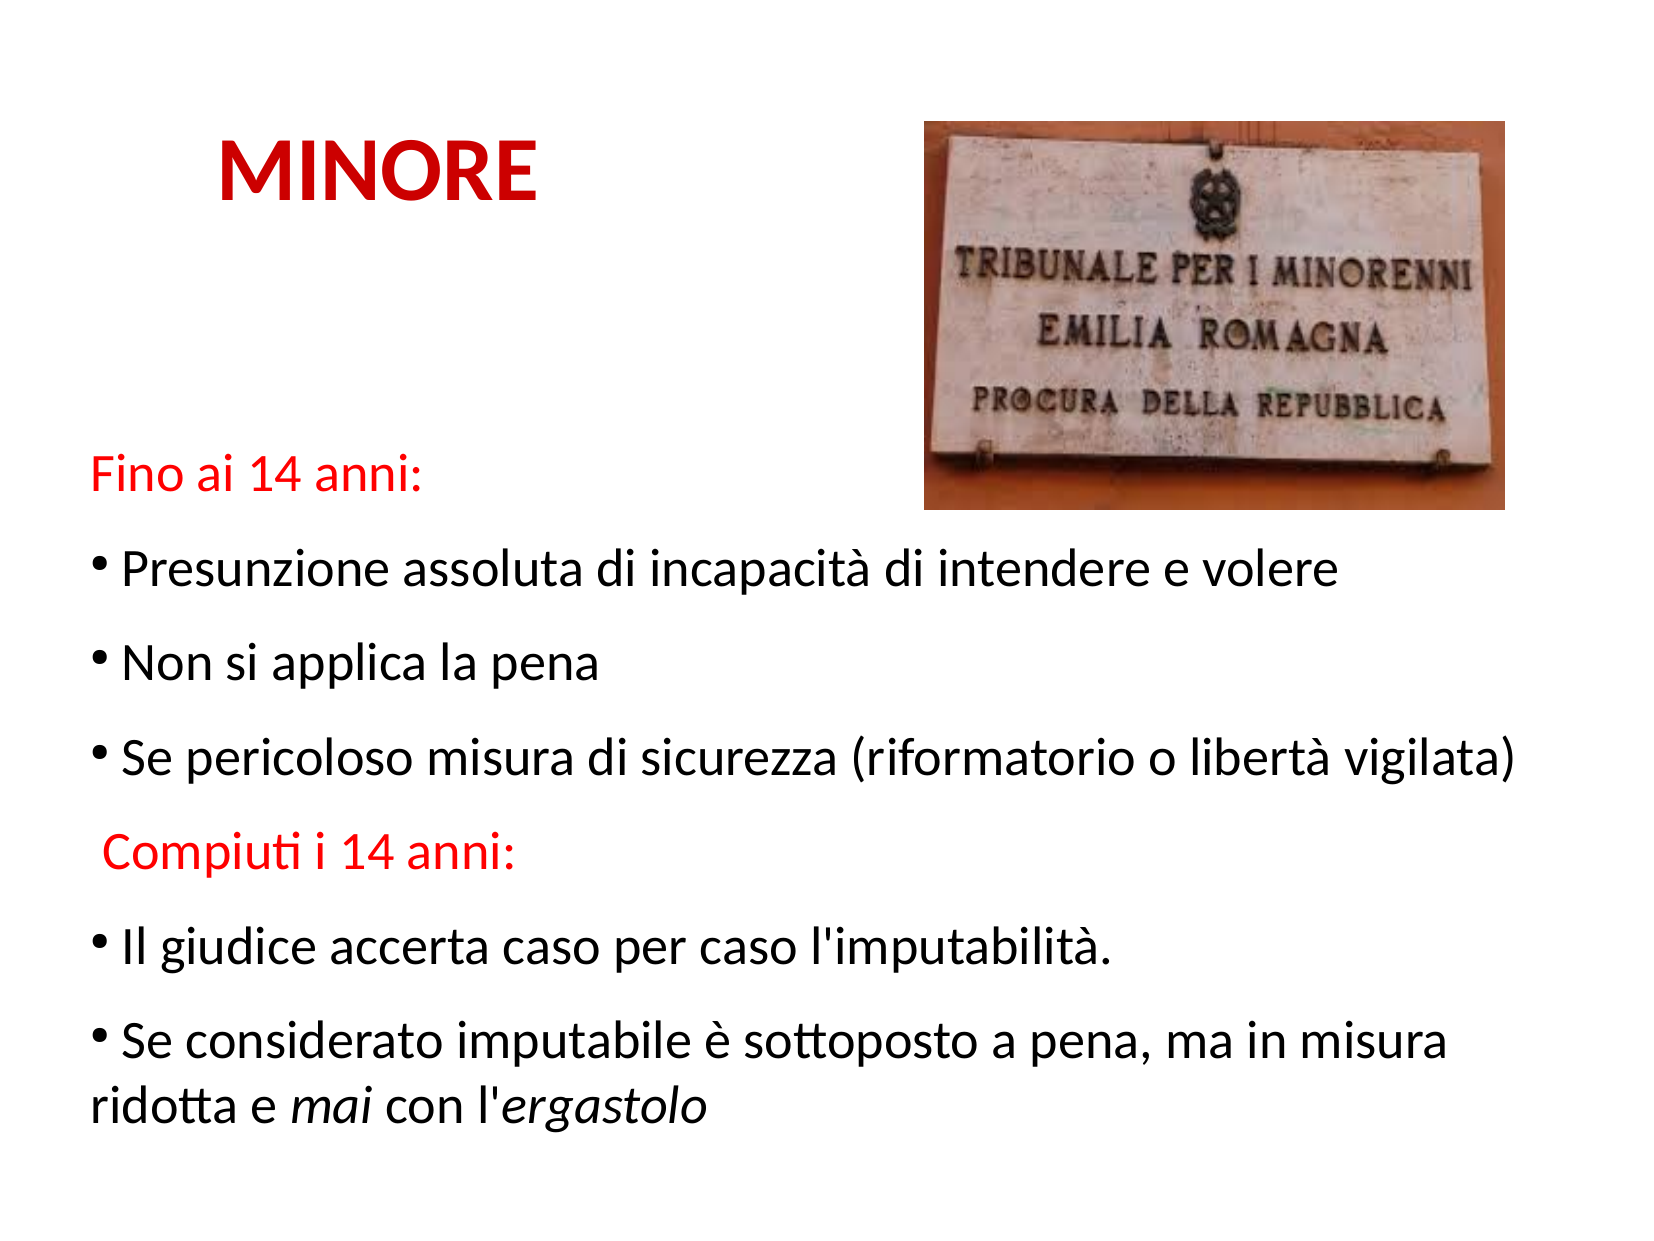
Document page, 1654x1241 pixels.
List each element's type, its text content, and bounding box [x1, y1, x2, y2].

list Fino ai 14 anni: Presunzione assoluta di incapacità di intendere e volere Non si applica la pena Se pericoloso misura di sicurezza (riformatorio o libertà vigilata) Compiuti i 14 anni: Il giudice accerta caso per caso l'imputabilità. Se considerato imputabile è sottoposto a pena, ma in misura ridotta e mai con l'ergastolo [90, 437, 1579, 1241]
title MINORE [188, 105, 567, 437]
picture [924, 121, 1505, 511]
